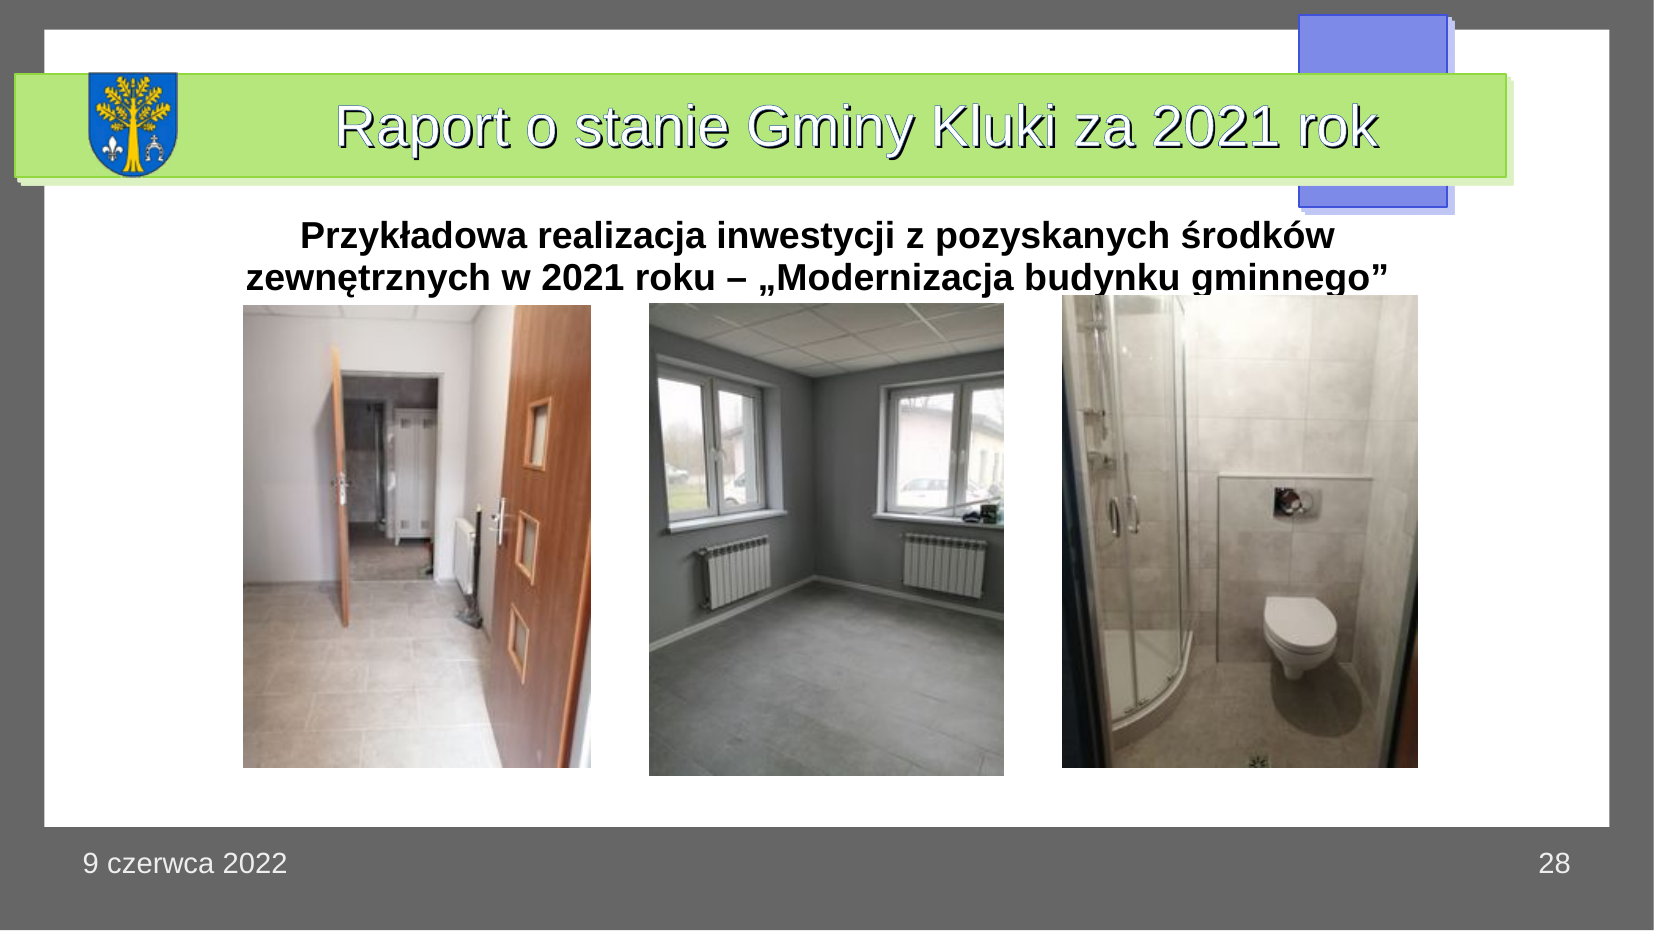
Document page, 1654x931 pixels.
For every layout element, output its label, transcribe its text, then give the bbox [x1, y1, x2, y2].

picture [1062, 295, 1418, 768]
title Raport o stanie Gminy Kluki za 2021 rok [236, 73, 1654, 178]
picture [649, 303, 1004, 776]
picture [243, 305, 591, 768]
picture [88, 72, 178, 178]
text_box Przykładowa realizacja inwestycji z pozyskanych środków zewnętrznych w 2021 roku – „Modernizacja budynku gminnego” [118, 206, 1447, 621]
